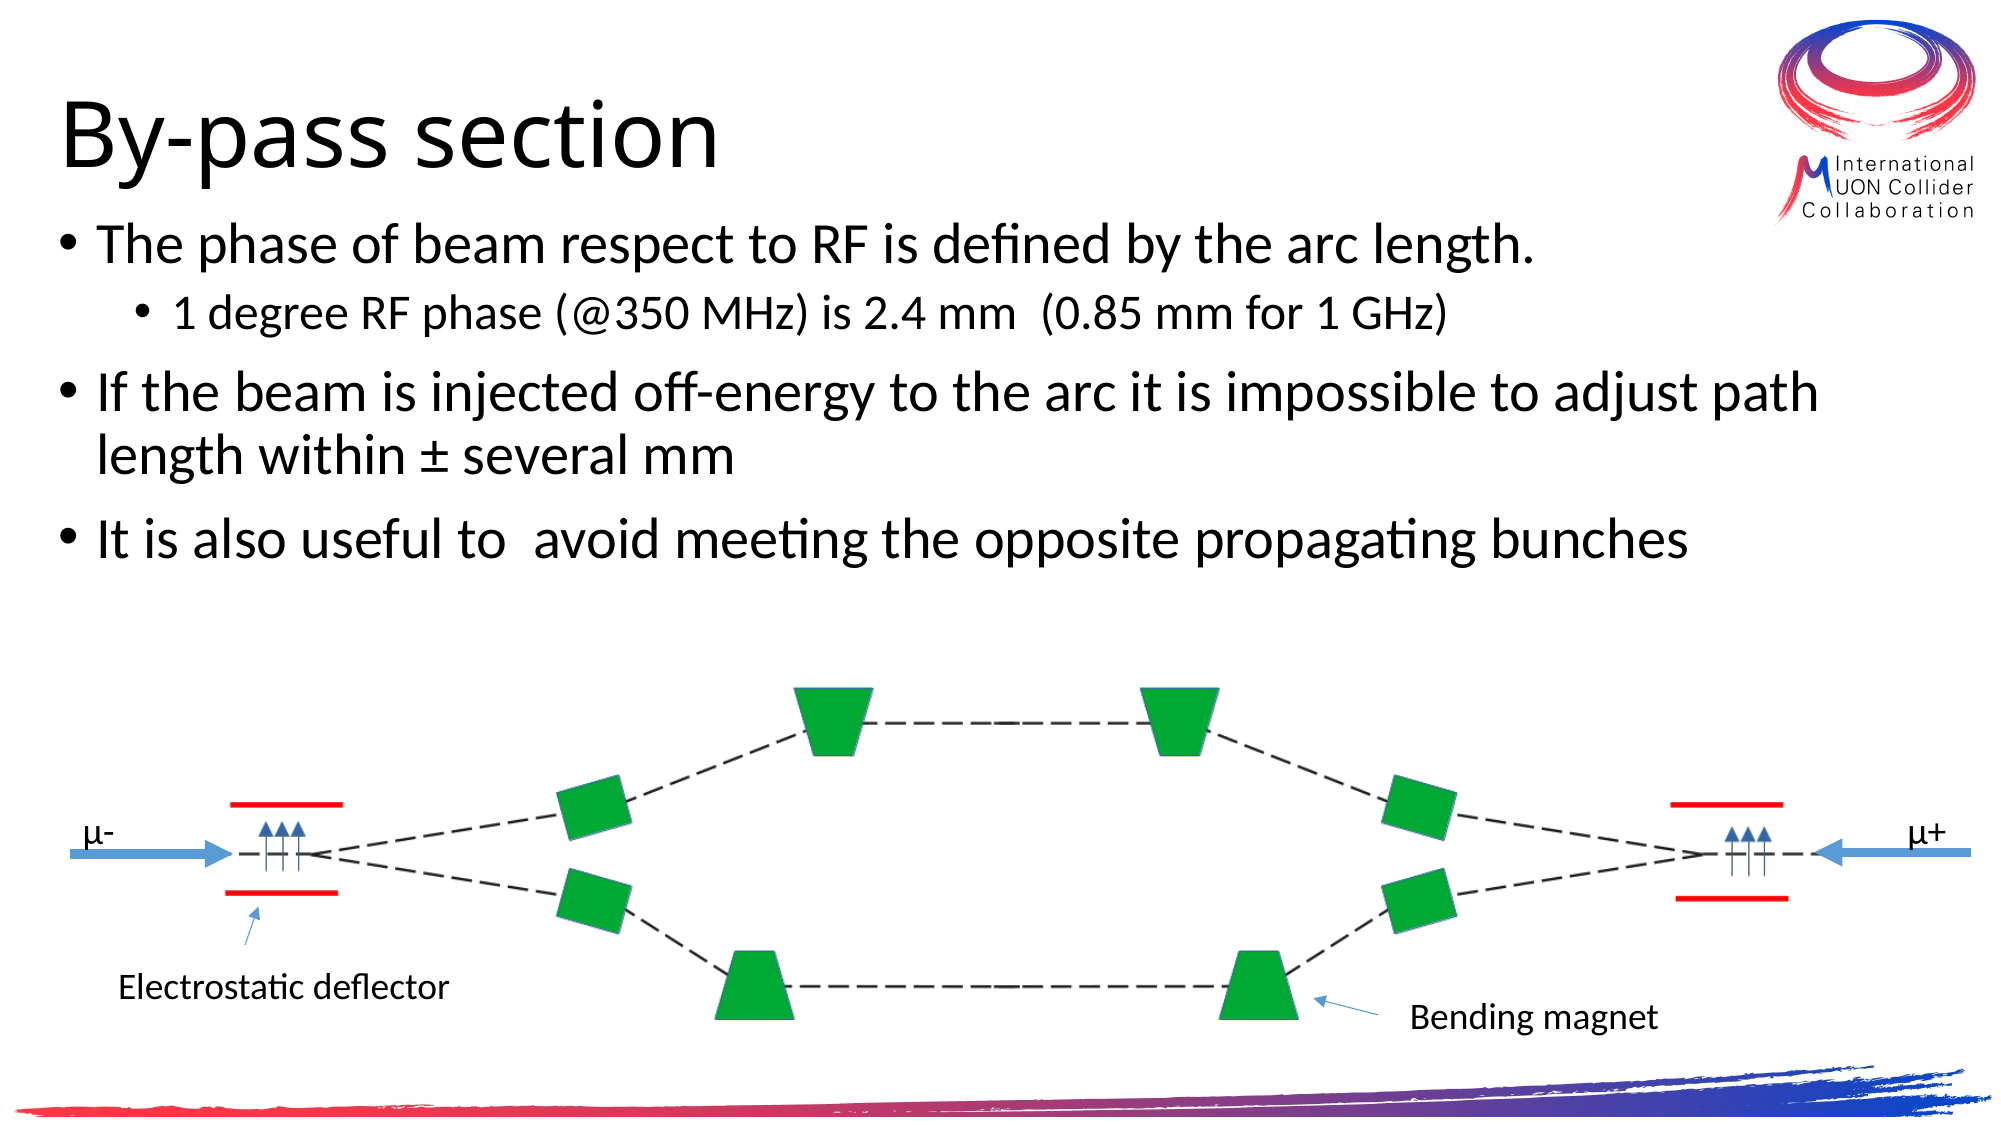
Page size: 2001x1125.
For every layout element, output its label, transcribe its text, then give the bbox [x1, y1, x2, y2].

picture [0, 1058, 2000, 1117]
text_box µ- [67, 799, 164, 860]
title By-pass section [43, 20, 1735, 205]
picture [181, 687, 1832, 1020]
list The phase of beam respect to RF is defined by the arc length. 1 degree RF phase (@350 MHz) is 2.4 mm (0.85 mm for 1 GHz) If the beam is injected off-energy to the arc it is impossible to adjust path length within ± several mm It is also useful to avoid meeting the opposite propagating bunches [43, 205, 1969, 669]
text_box µ+ [1892, 799, 1989, 860]
text_box Electrostatic deflector [103, 954, 469, 1015]
text_box Bending magnet [1395, 984, 1760, 1045]
picture [1762, 2, 1994, 234]
